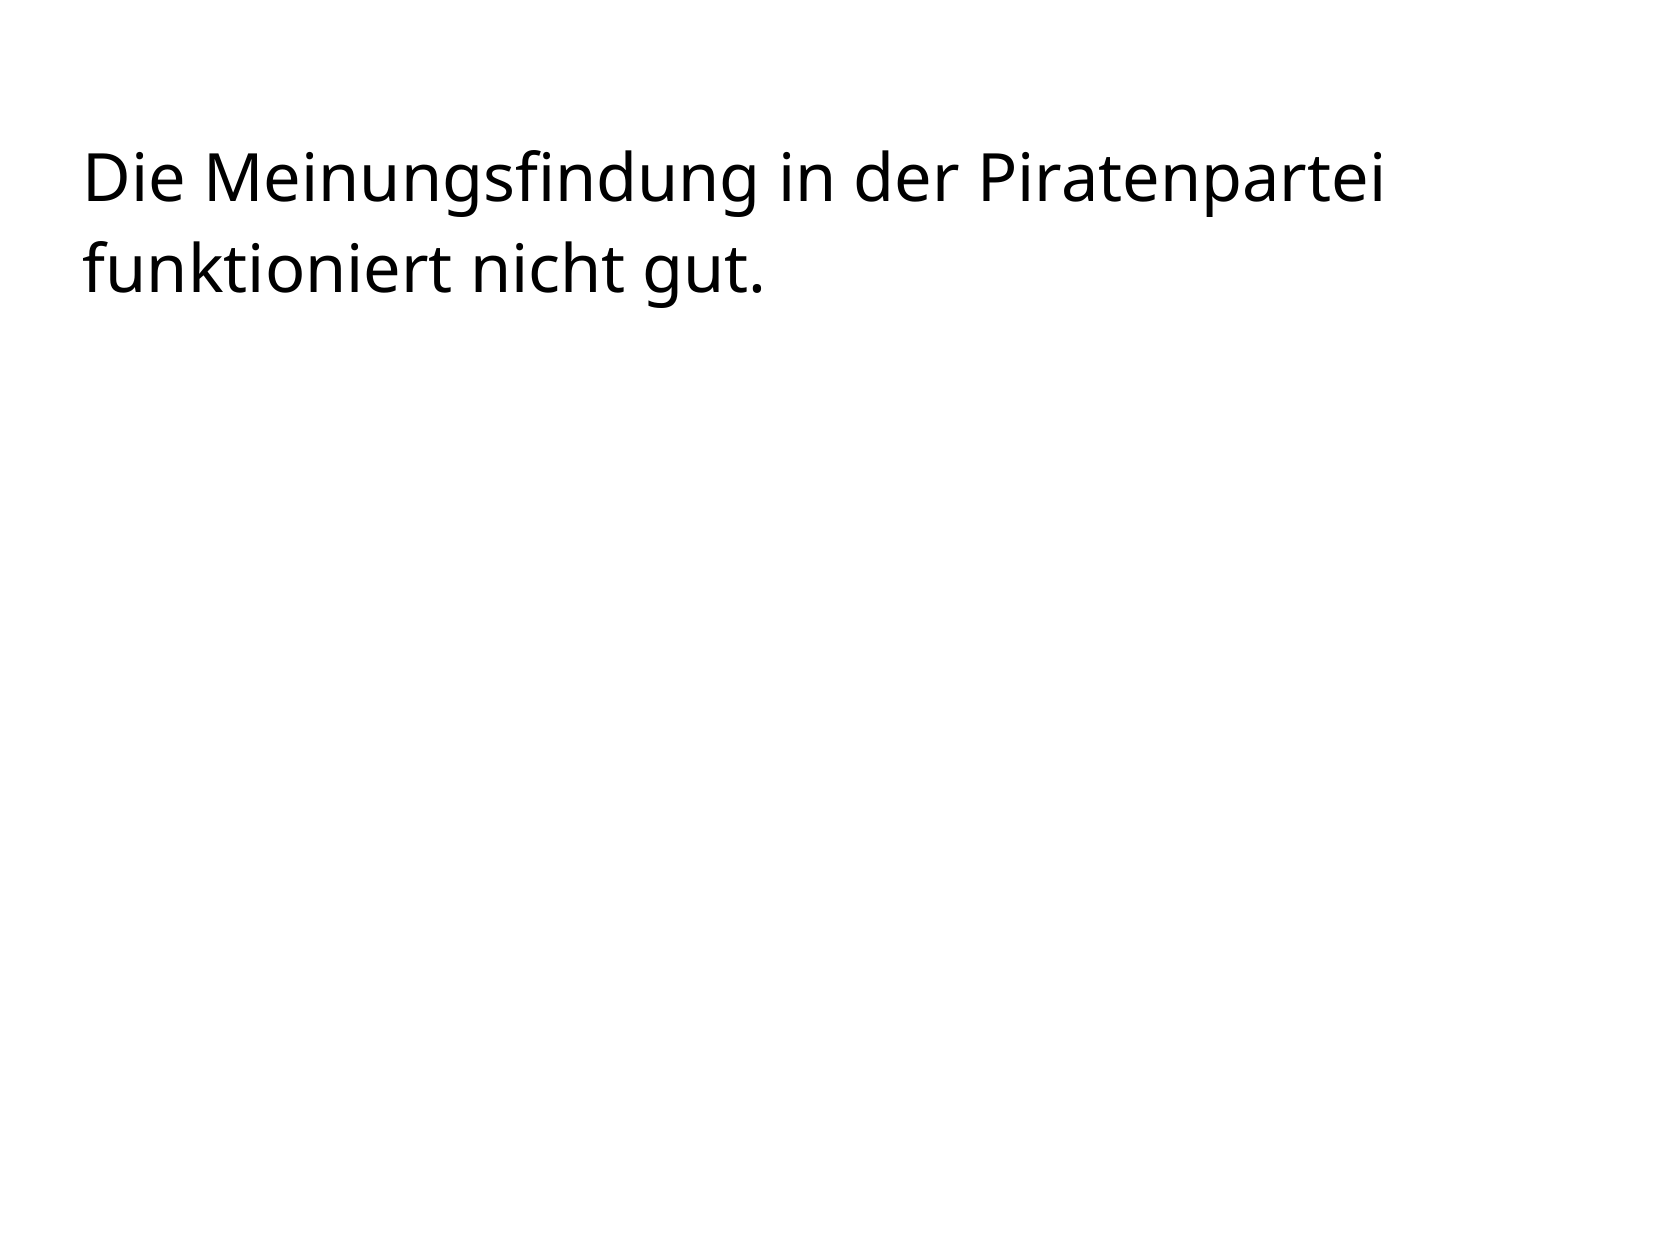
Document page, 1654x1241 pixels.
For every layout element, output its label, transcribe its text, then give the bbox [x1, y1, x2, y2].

text_box Die Meinungsfindung in der Piratenpartei funktioniert nicht gut. [82, 141, 1548, 301]
